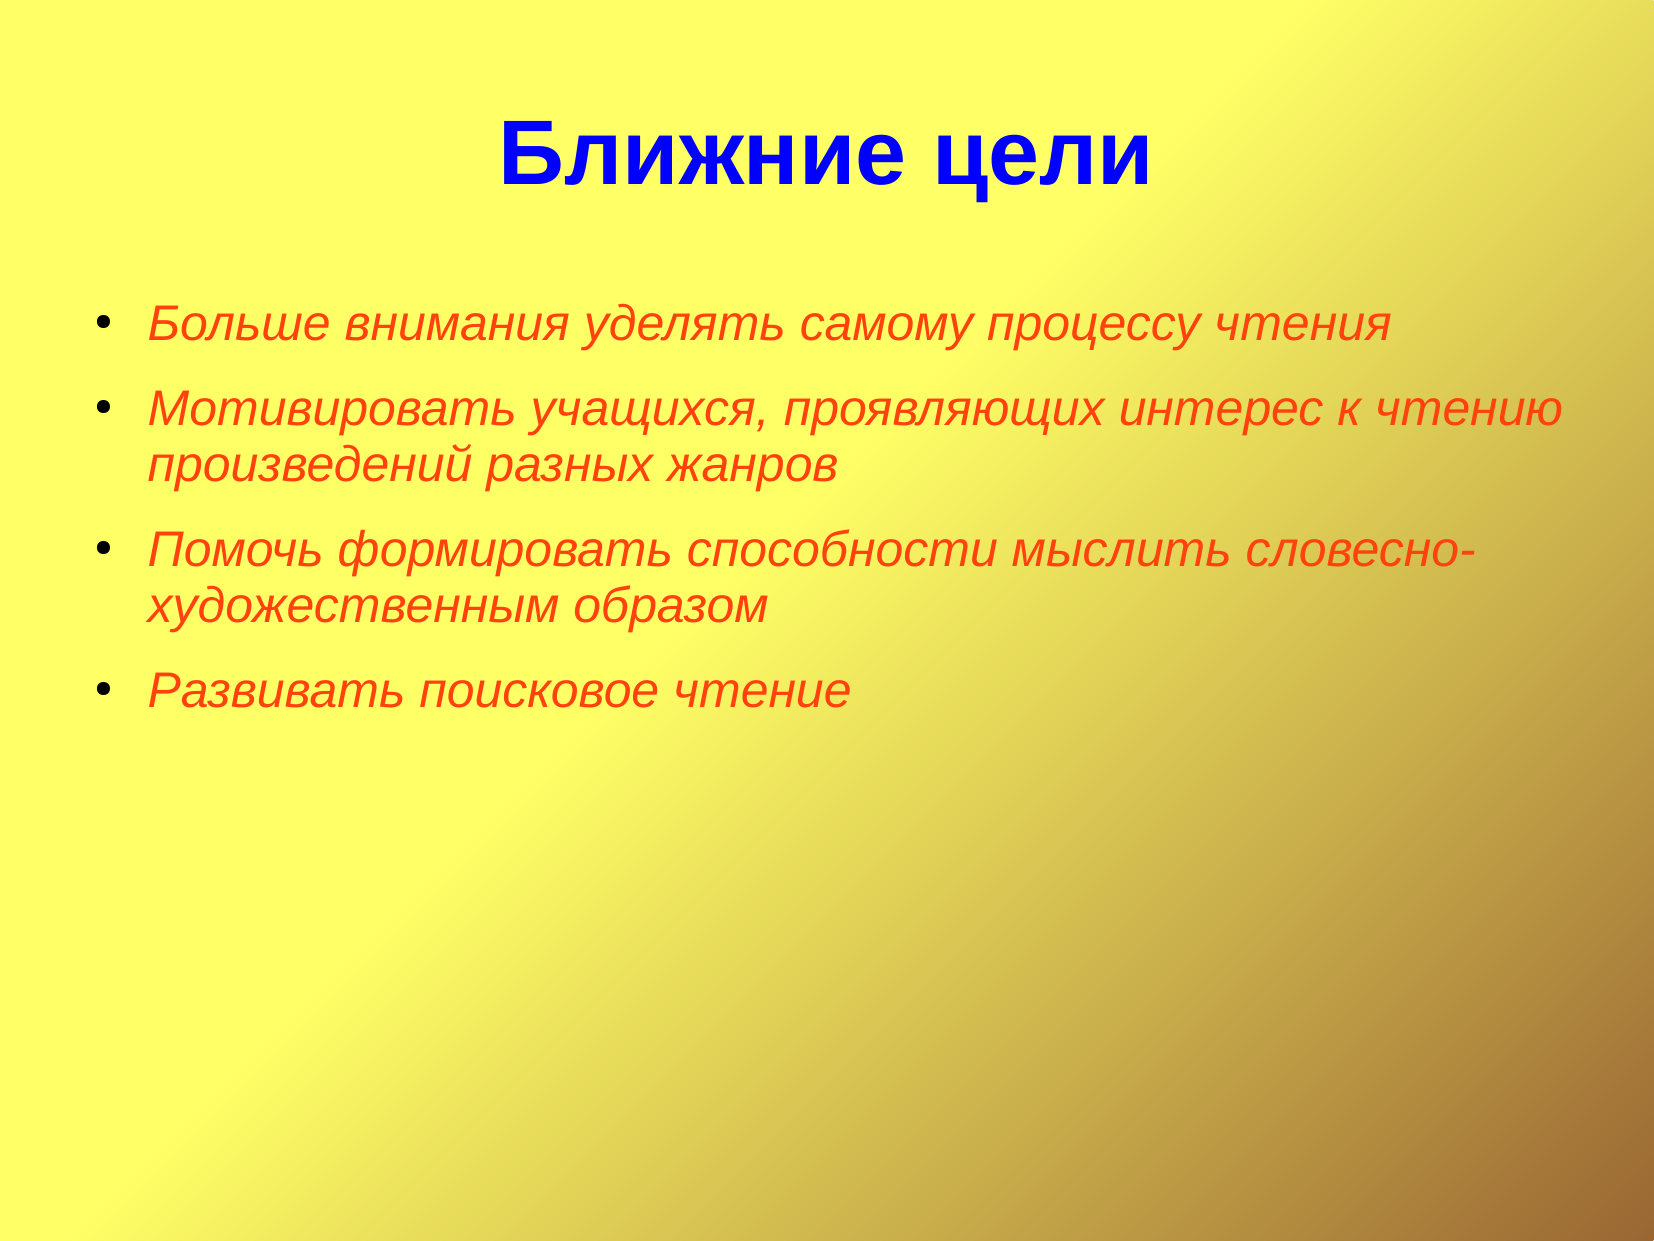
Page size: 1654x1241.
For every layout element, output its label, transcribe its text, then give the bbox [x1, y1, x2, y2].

title Ближние цели [82, 49, 1571, 257]
list Больше внимания уделять самому процессу чтения Мотивировать учащихся, проявляющих интерес к чтению произведений разных жанров Помочь формировать способности мыслить словесно-художественным образом Развивать поисковое чтение [76, 295, 1565, 1114]
